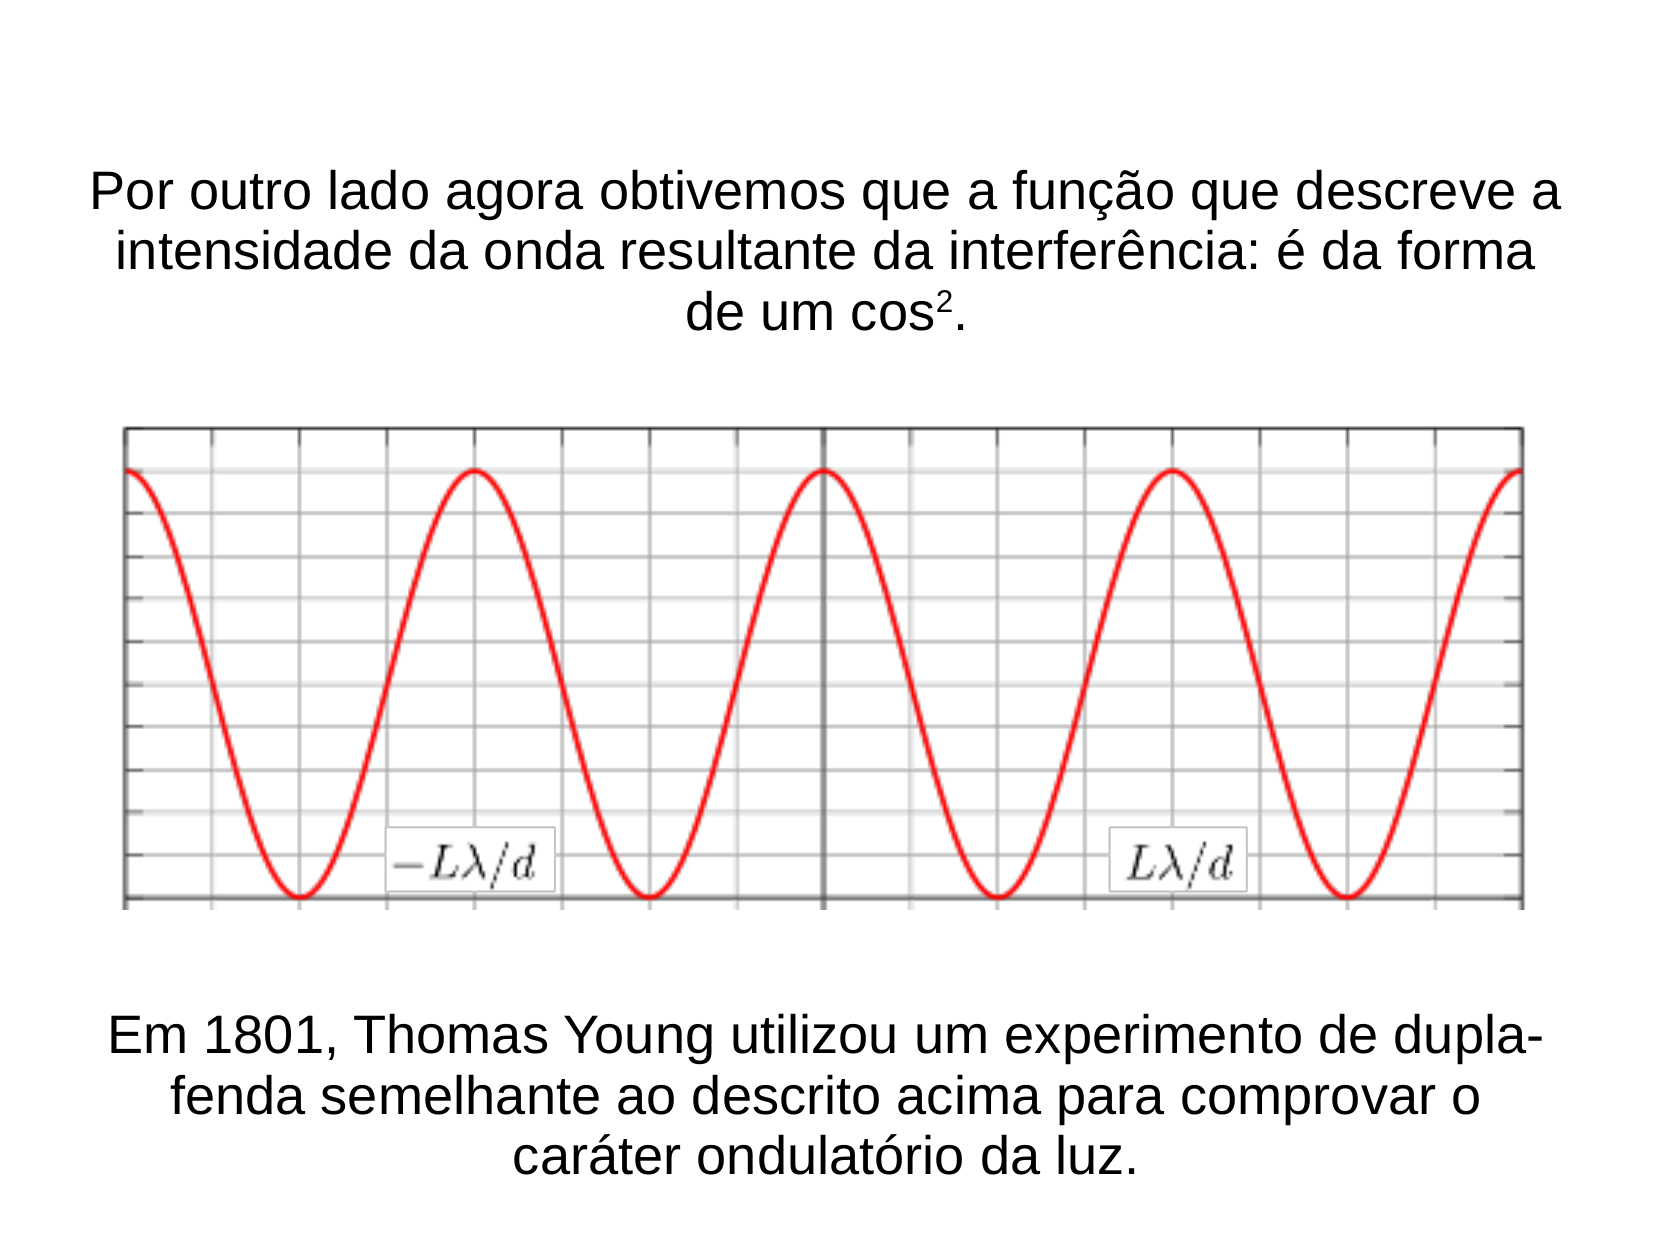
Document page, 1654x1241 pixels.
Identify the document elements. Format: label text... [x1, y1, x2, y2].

subtitle Por outro lado agora obtivemos que a função que descreve a intensidade da onda resultante da interferência: é da forma de um cos2. [82, 123, 1571, 378]
text_box Em 1801, Thomas Young utilizou um experimento de dupla-fenda semelhante ao descrito acima para comprovar o caráter ondulatório da luz. [82, 968, 1571, 1223]
picture [115, 425, 1531, 910]
